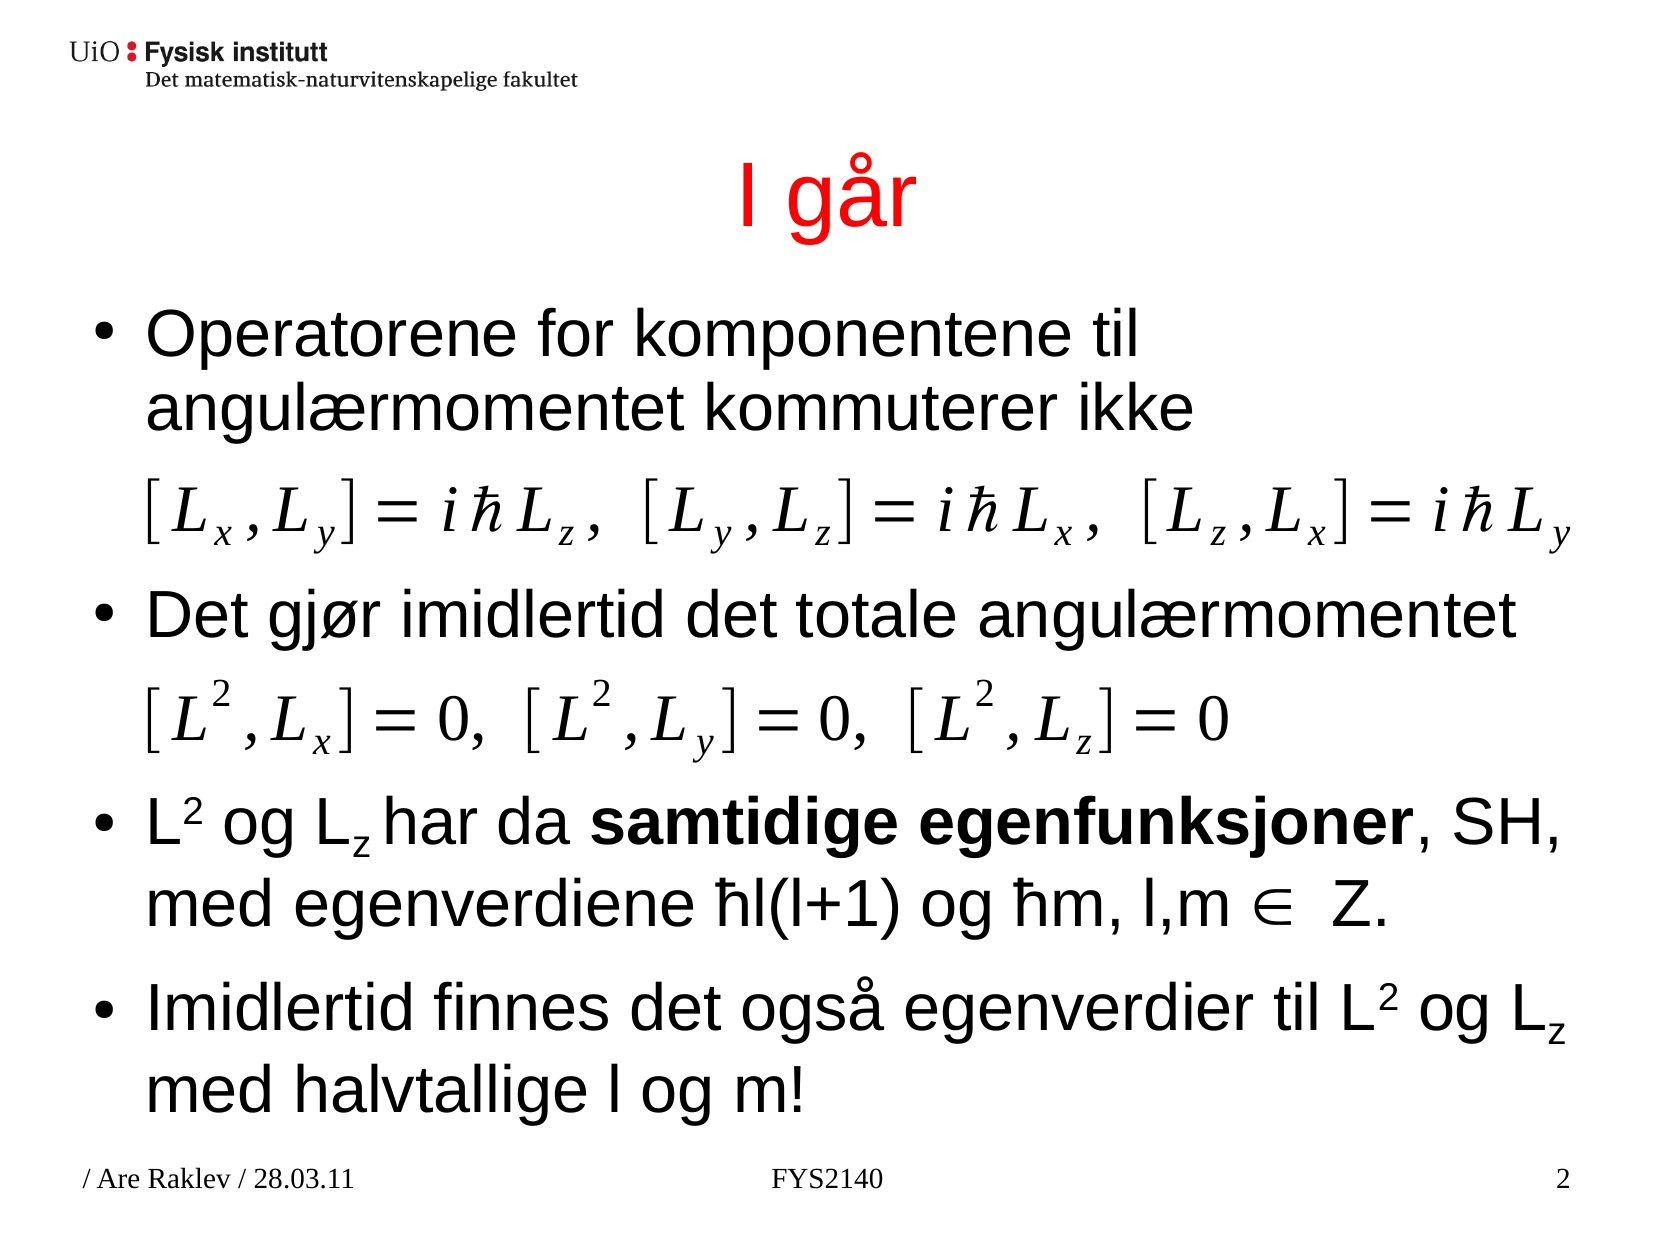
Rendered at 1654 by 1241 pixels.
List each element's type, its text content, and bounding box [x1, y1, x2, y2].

chart [138, 469, 1577, 556]
picture [68, 37, 581, 93]
title I går [82, 90, 1571, 298]
list Operatorene for komponentene til angulærmomentet kommuterer ikke Det gjør imidlertid det totale angulærmomentet L2 og Lz har da samtidige egenfunksjoner, SH, med egenverdiene ħl(l+1) og ħm, l,m ∈ Z. Imidlertid finnes det også egenverdier til L2 og Lz med halvtallige l og m! [74, 295, 1567, 1132]
chart [138, 670, 1238, 764]
